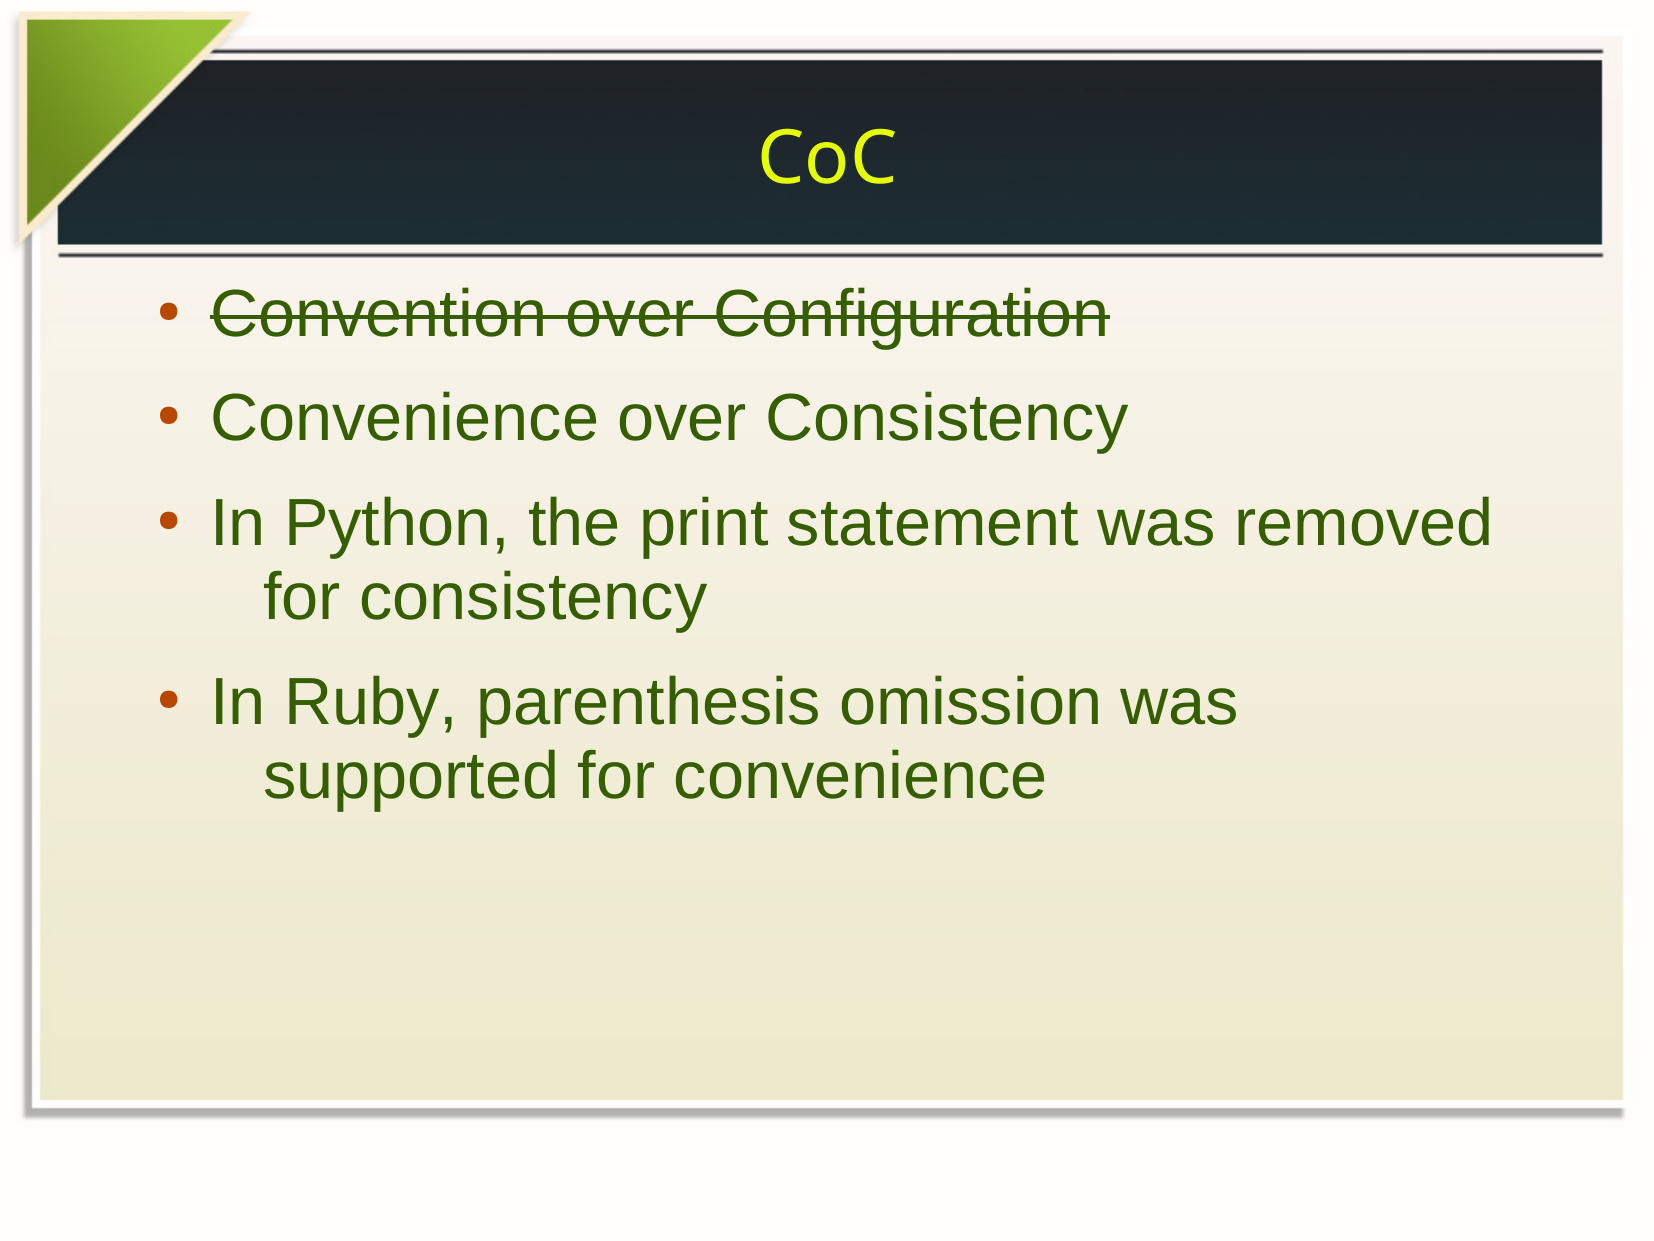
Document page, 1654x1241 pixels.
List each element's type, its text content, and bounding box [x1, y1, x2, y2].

picture [0, 0, 1654, 1241]
list Convention over Configuration Convenience over Consistency In Python, the print statement was removed for consistency In Ruby, parenthesis omission was supported for convenience [121, 276, 1534, 1087]
title CoC [121, 73, 1534, 237]
